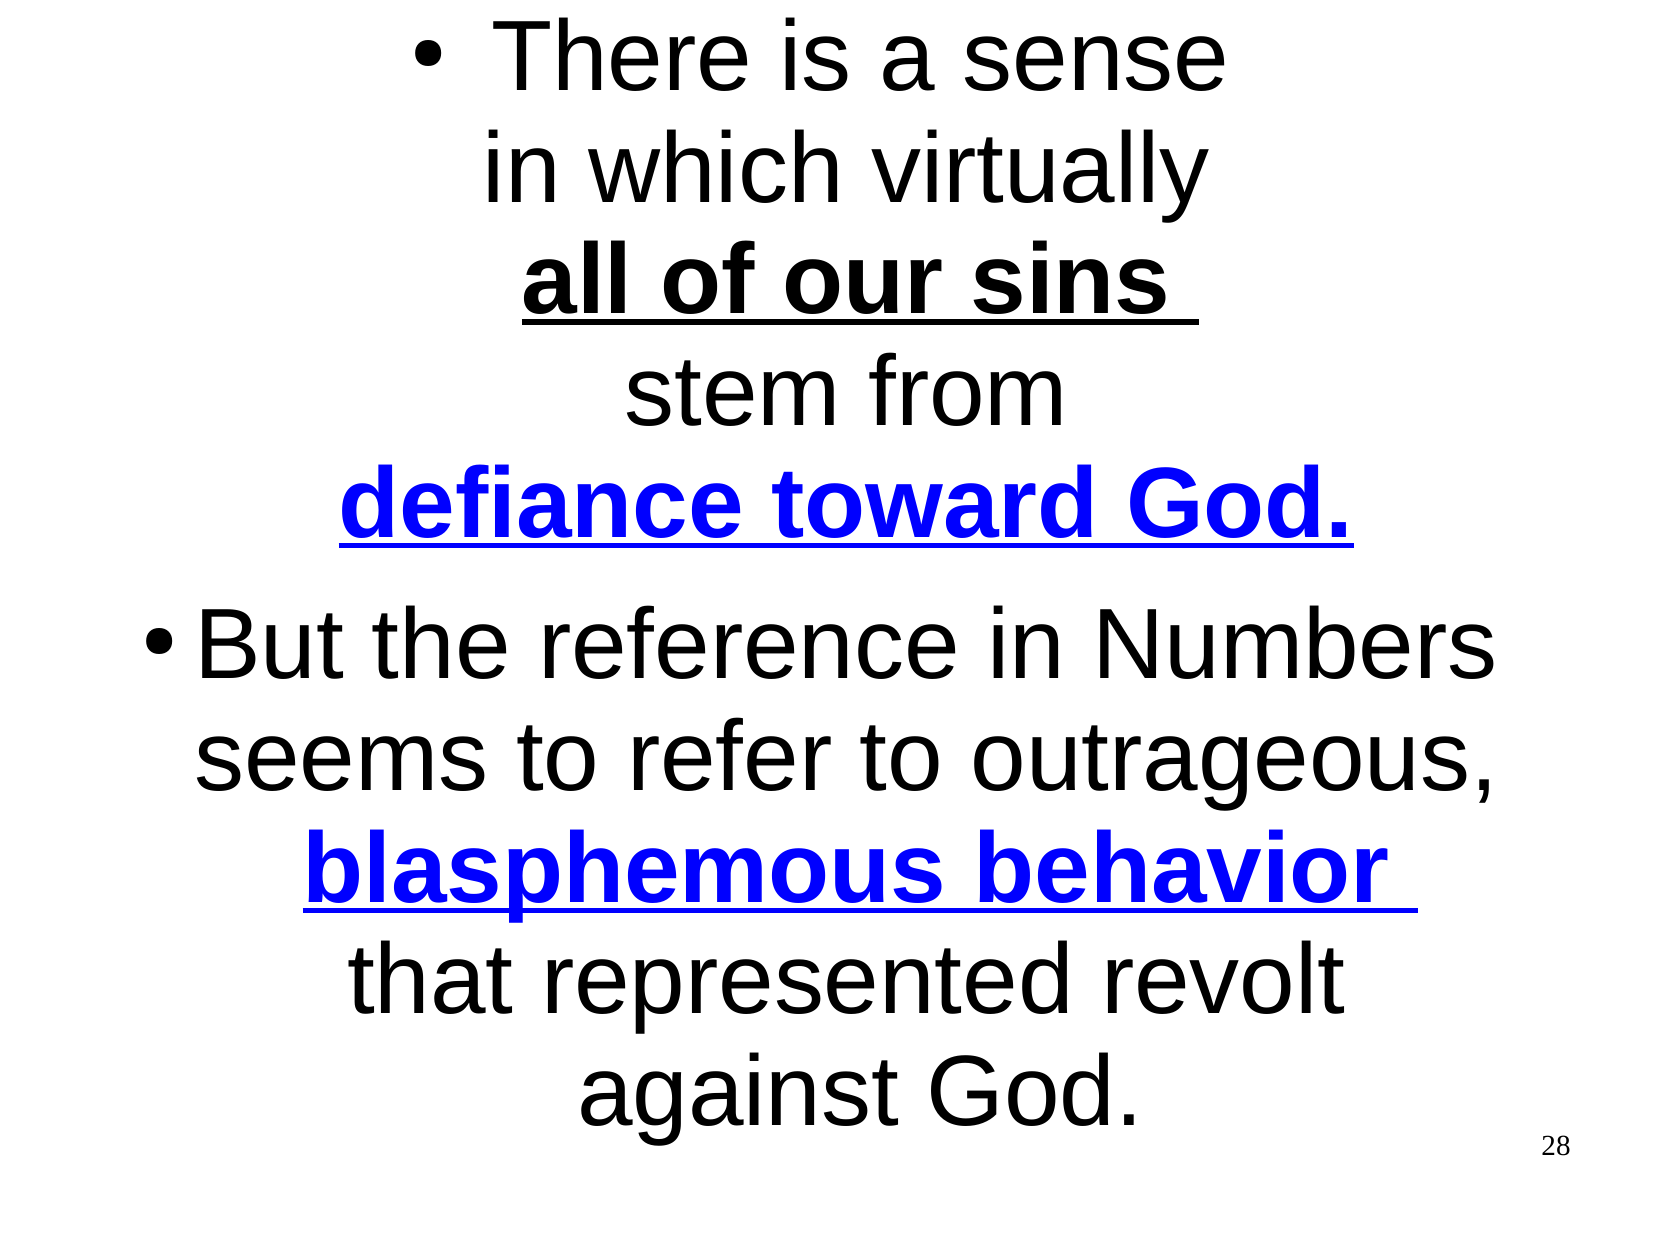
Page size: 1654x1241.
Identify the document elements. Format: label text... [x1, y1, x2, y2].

list There is a sense in which virtually all of our sins stem from defiance toward God. But the reference in Numbers seems to refer to outrageous, blasphemous behavior that represented revolt against God. [0, 0, 1651, 1238]
